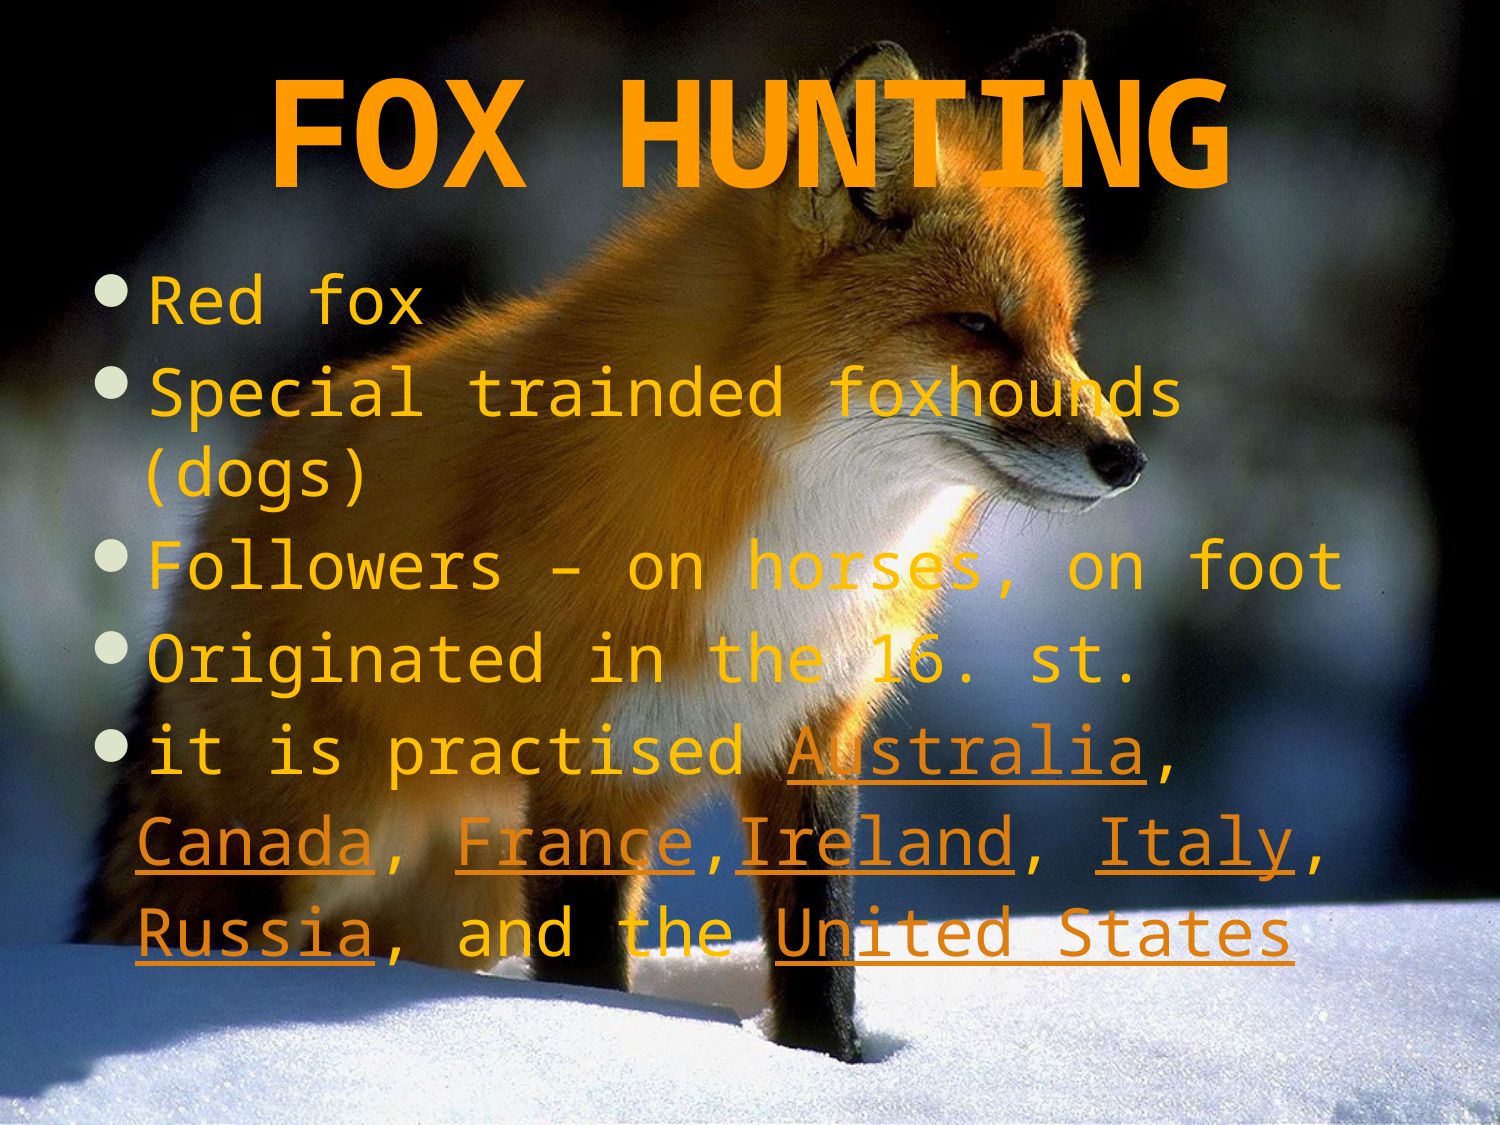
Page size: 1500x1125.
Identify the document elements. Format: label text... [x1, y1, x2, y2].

list Red fox Special trainded foxhounds (dogs) Followers – on horses, on foot Originated in the 16. st. it is practised Australia, Canada, France,Ireland, Italy, Russia, and the United States [75, 249, 1425, 1000]
picture [0, 0, 1500, 1125]
title FOX HUNTING [75, 24, 1425, 225]
